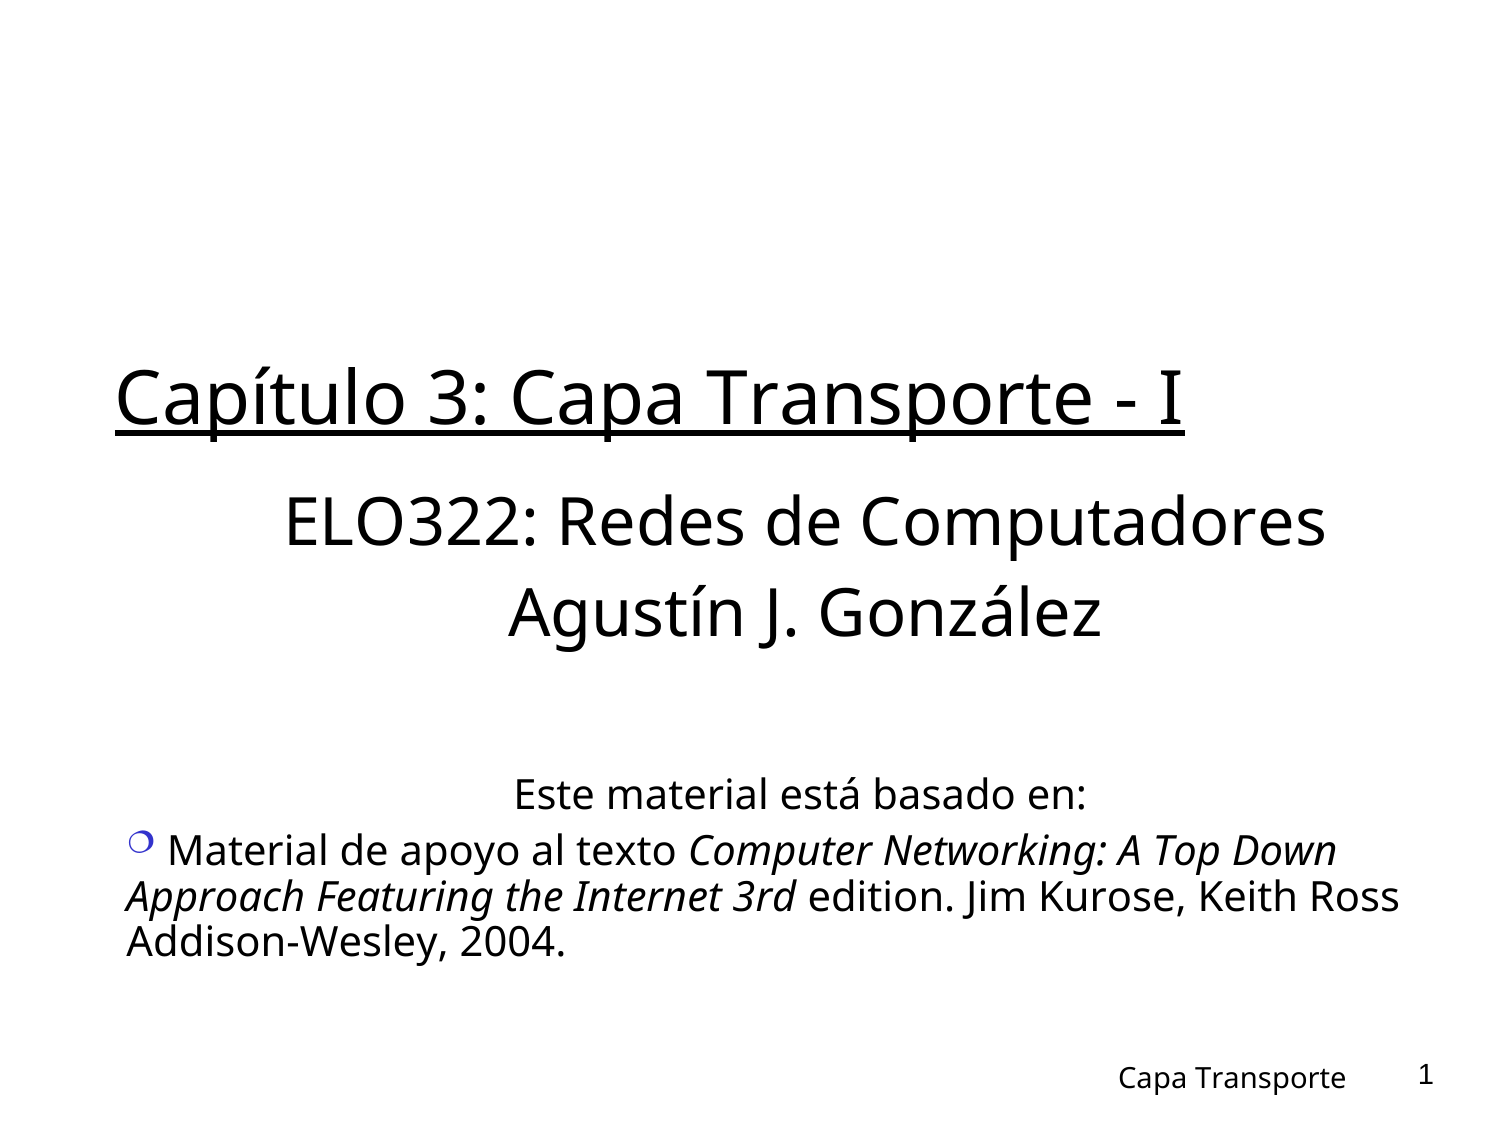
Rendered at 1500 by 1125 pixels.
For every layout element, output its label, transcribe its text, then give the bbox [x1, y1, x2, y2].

subtitle ELO322: Redes de Computadores Agustín J. González Este material está basado en: Material de apoyo al texto Computer Networking: A Top Down Approach Featuring the Internet 3rd edition. Jim Kurose, Keith Ross Addison-Wesley, 2004. [36, 479, 1500, 1038]
title Capítulo 3: Capa Transporte - I [99, 274, 1375, 479]
